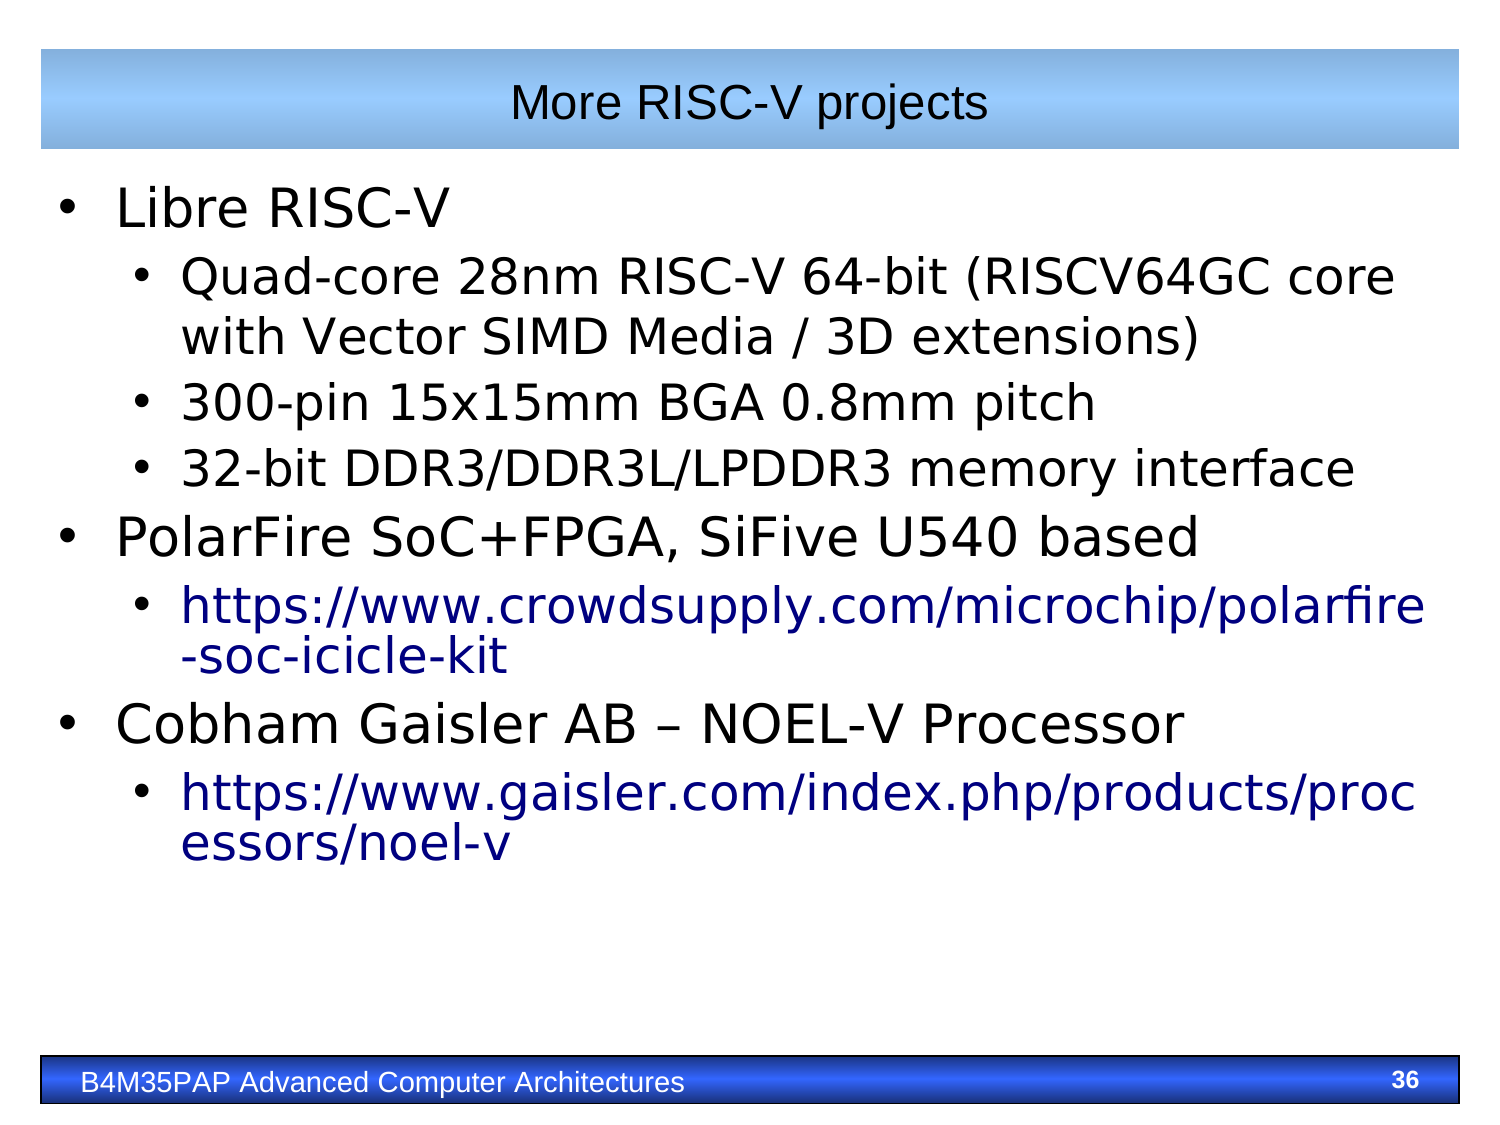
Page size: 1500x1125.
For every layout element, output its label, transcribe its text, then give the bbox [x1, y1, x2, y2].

title More RISC-V projects [41, 49, 1459, 149]
list Libre RISC-V Quad-core 28nm RISC-V 64-bit (RISCV64GC core with Vector SIMD Media / 3D extensions) 300-pin 15x15mm BGA 0.8mm pitch 32-bit DDR3/DDR3L/LPDDR3 memory interface PolarFire SoC+FPGA, SiFive U540 based https://www.crowdsupply.com/microchip/polarfire-soc-icicle-kit Cobham Gaisler AB – NOEL-V Processor https://www.gaisler.com/index.php/products/processors/noel-v [44, 166, 1458, 1045]
